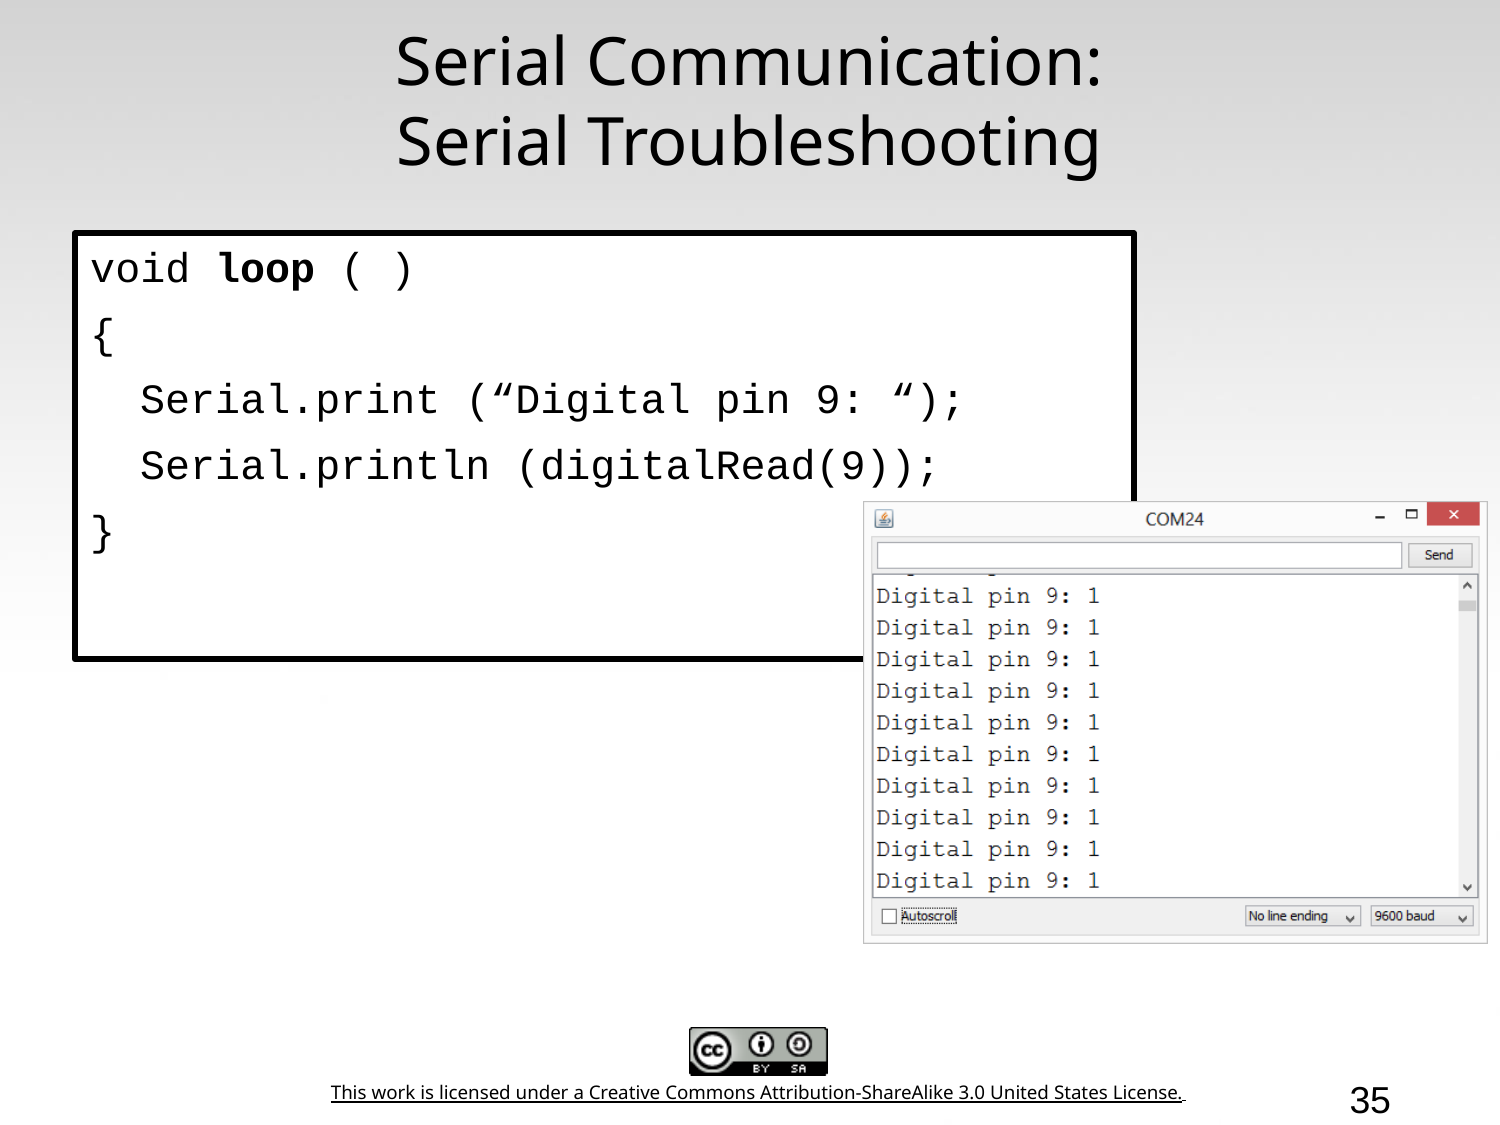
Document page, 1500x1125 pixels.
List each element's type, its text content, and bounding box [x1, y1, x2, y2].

title Serial Communication: Serial Troubleshooting [112, 5, 1388, 193]
list void loop ( ) { Serial.print (“Digital pin 9: “); Serial.println (digitalRead(9)); } [75, 233, 1134, 660]
picture [0, 0, 1500, 1125]
